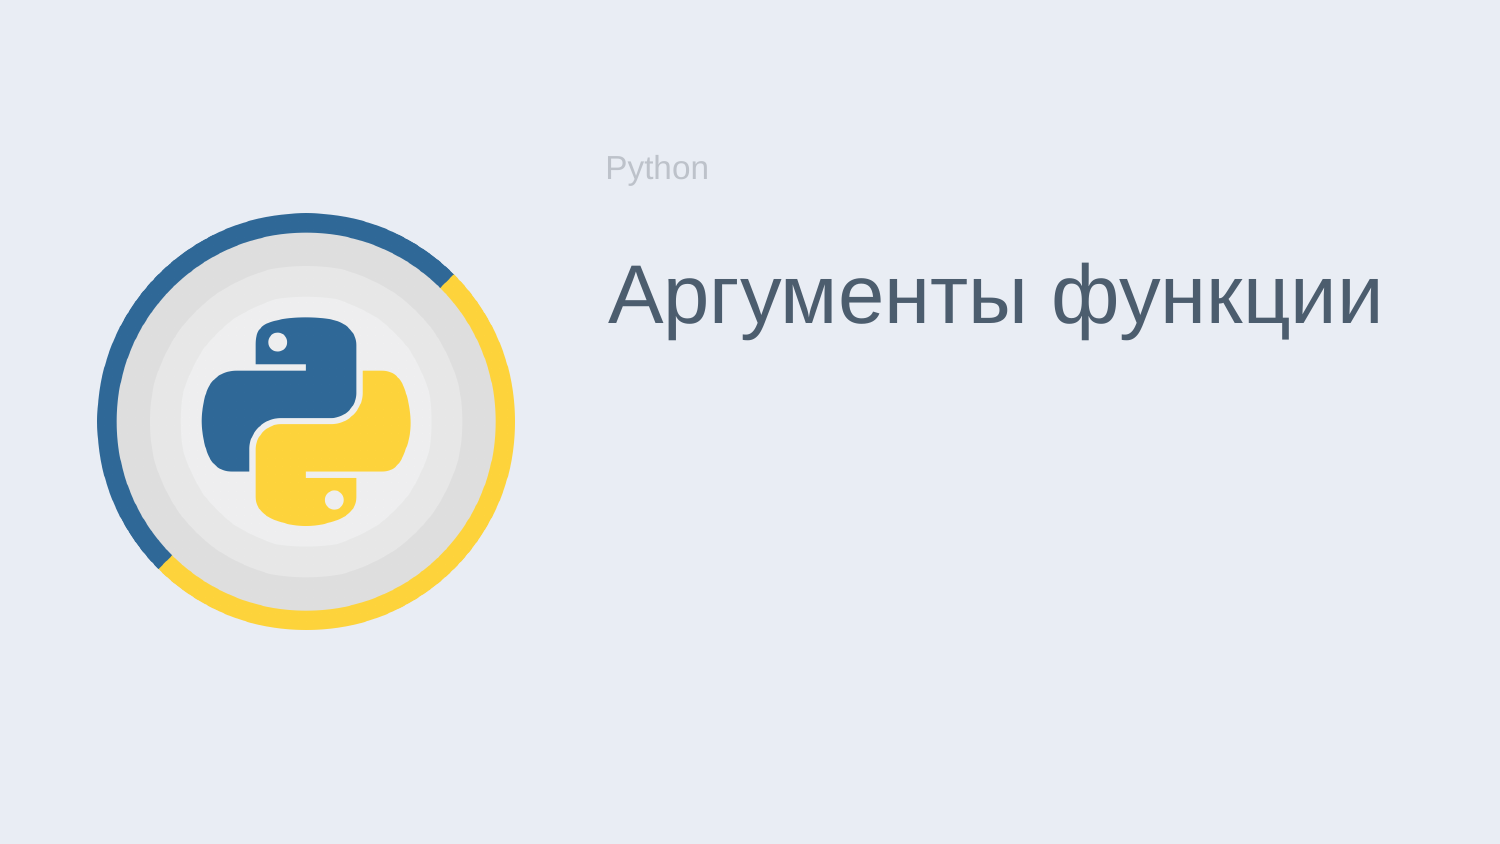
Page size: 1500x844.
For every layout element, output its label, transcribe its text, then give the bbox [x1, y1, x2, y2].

text_box Аргументы функции [603, 235, 1423, 608]
picture [97, 213, 515, 630]
title Python [601, 141, 1182, 188]
